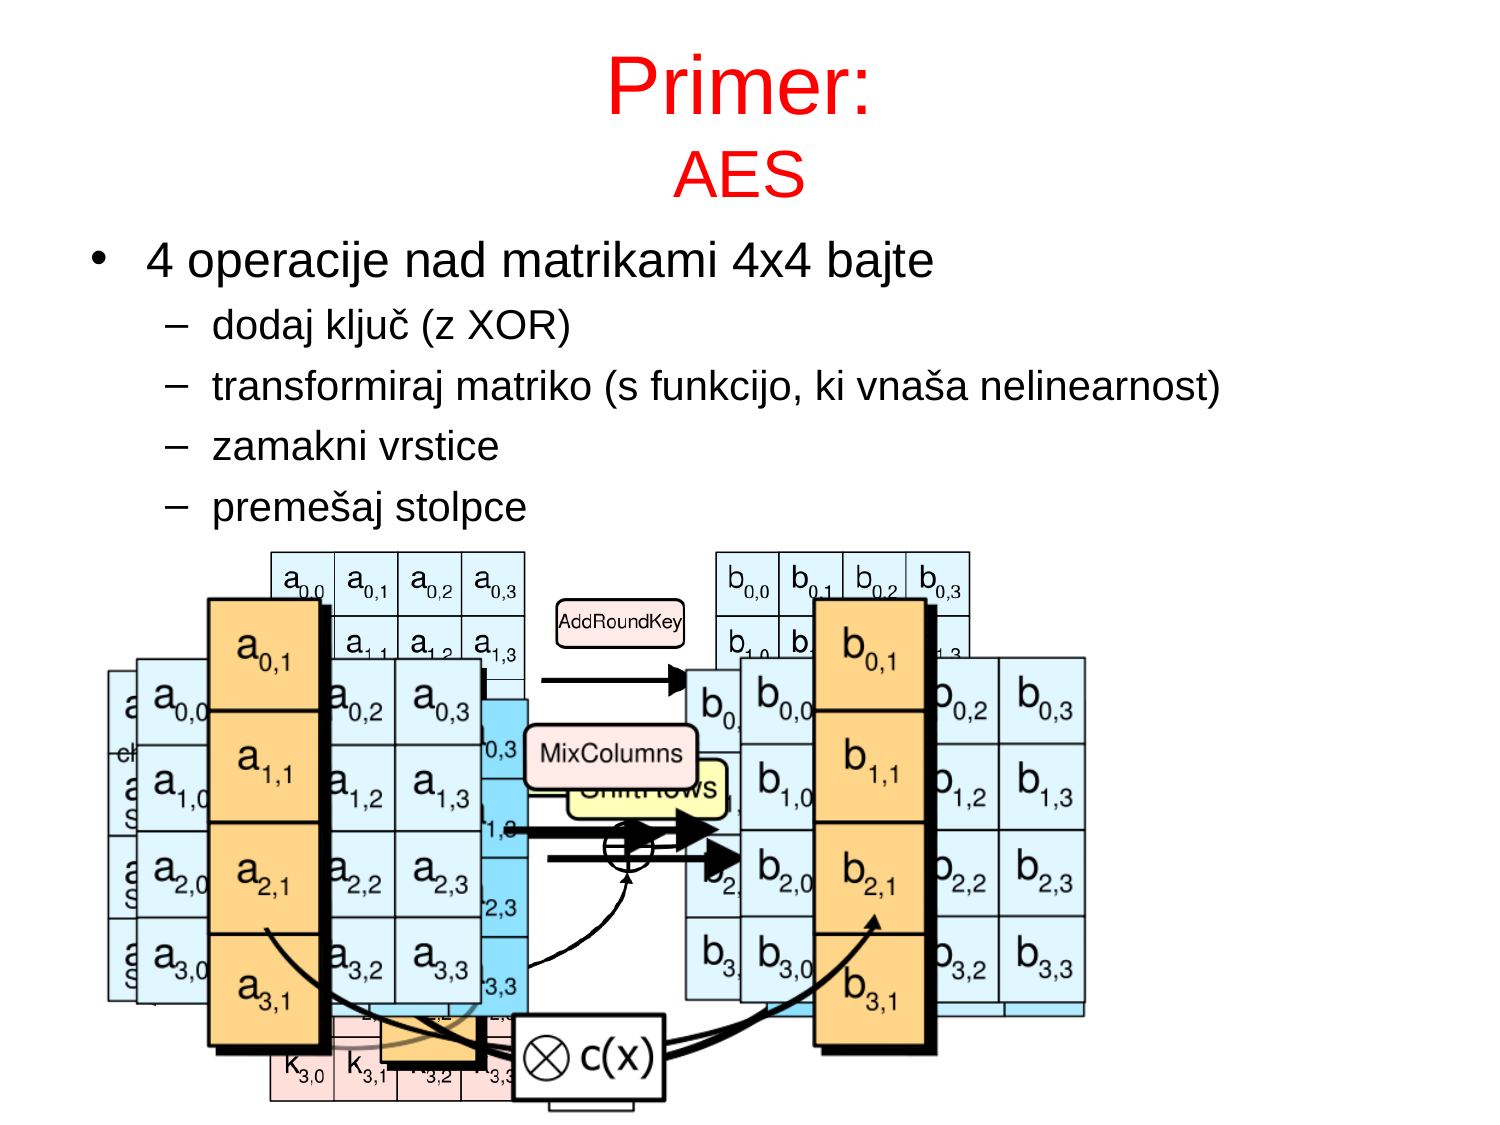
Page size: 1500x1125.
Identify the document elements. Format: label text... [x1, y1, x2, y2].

title Primer: AES [64, 23, 1415, 219]
picture [100, 550, 1093, 1125]
list 4 operacije nad matrikami 4x4 bajte dodaj ključ (z XOR) transformiraj matriko (s funkcijo, ki vnaša nelinearnost) zamakni vrstice premešaj stolpce [75, 220, 1426, 963]
